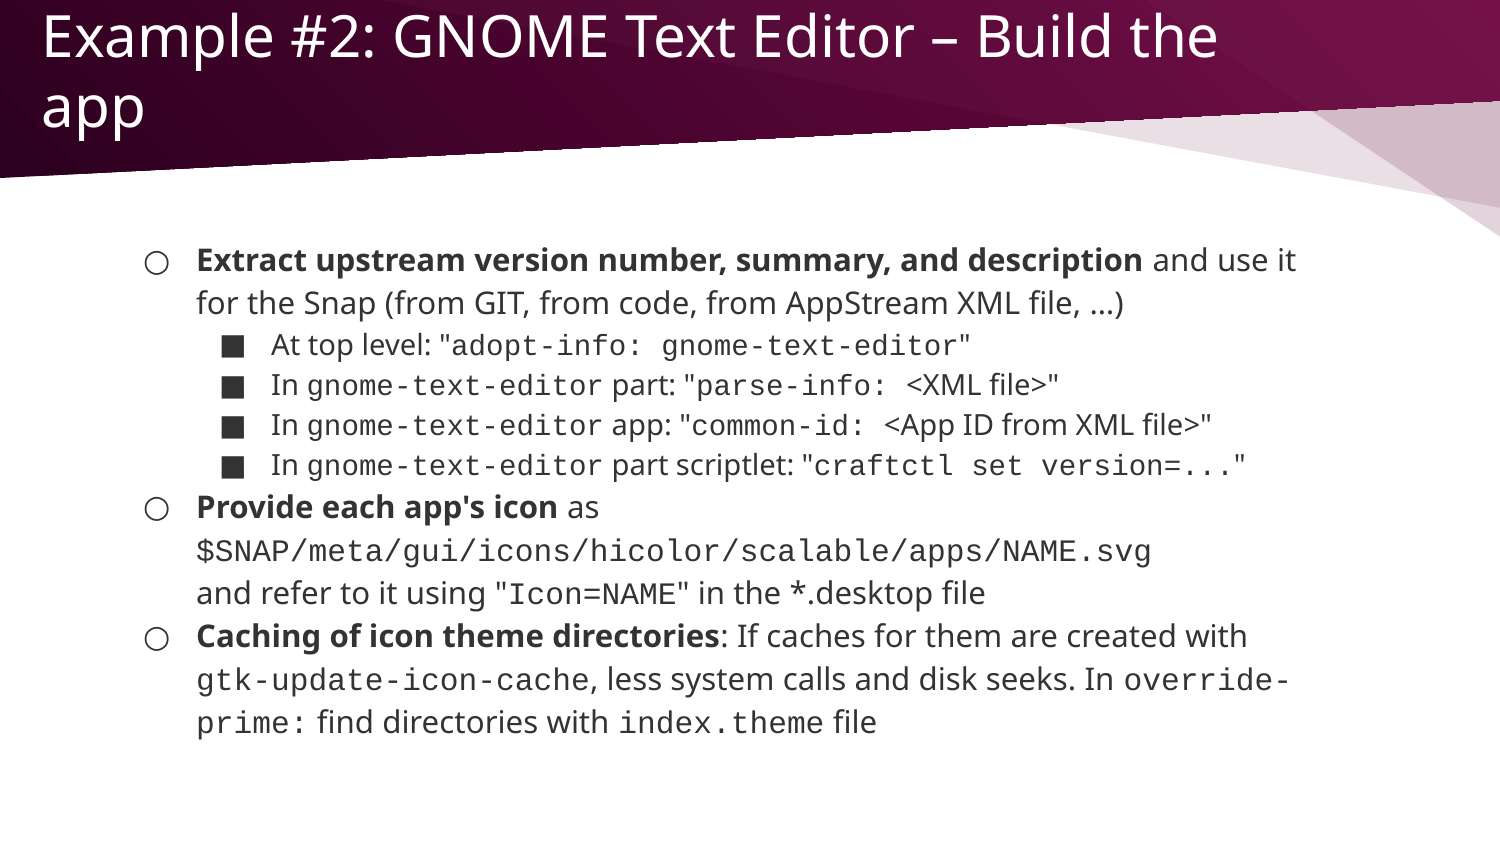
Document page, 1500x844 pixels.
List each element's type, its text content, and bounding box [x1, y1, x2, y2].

title Example #2: GNOME Text Editor – Build the app [41, 5, 1336, 134]
list Extract upstream version number, summary, and description and use it for the Snap (from GIT, from code, from AppStream XML file, …) At top level: "adopt-info: gnome-text-editor" In gnome-text-editor part: "parse-info: <XML file>" In gnome-text-editor app: "common-id: <App ID from XML file>" In gnome-text-editor part scriptlet: "craftctl set version=..." Provide each app's icon as $SNAP/meta/gui/icons/hicolor/scalable/apps/NAME.svg and refer to it using "Icon=NAME" in the *.desktop file Caching of icon theme directories: If caches for them are created with gtk-update-icon-cache, less system calls and disk seeks. In override-prime: find directories with index.theme file [35, 229, 1324, 789]
